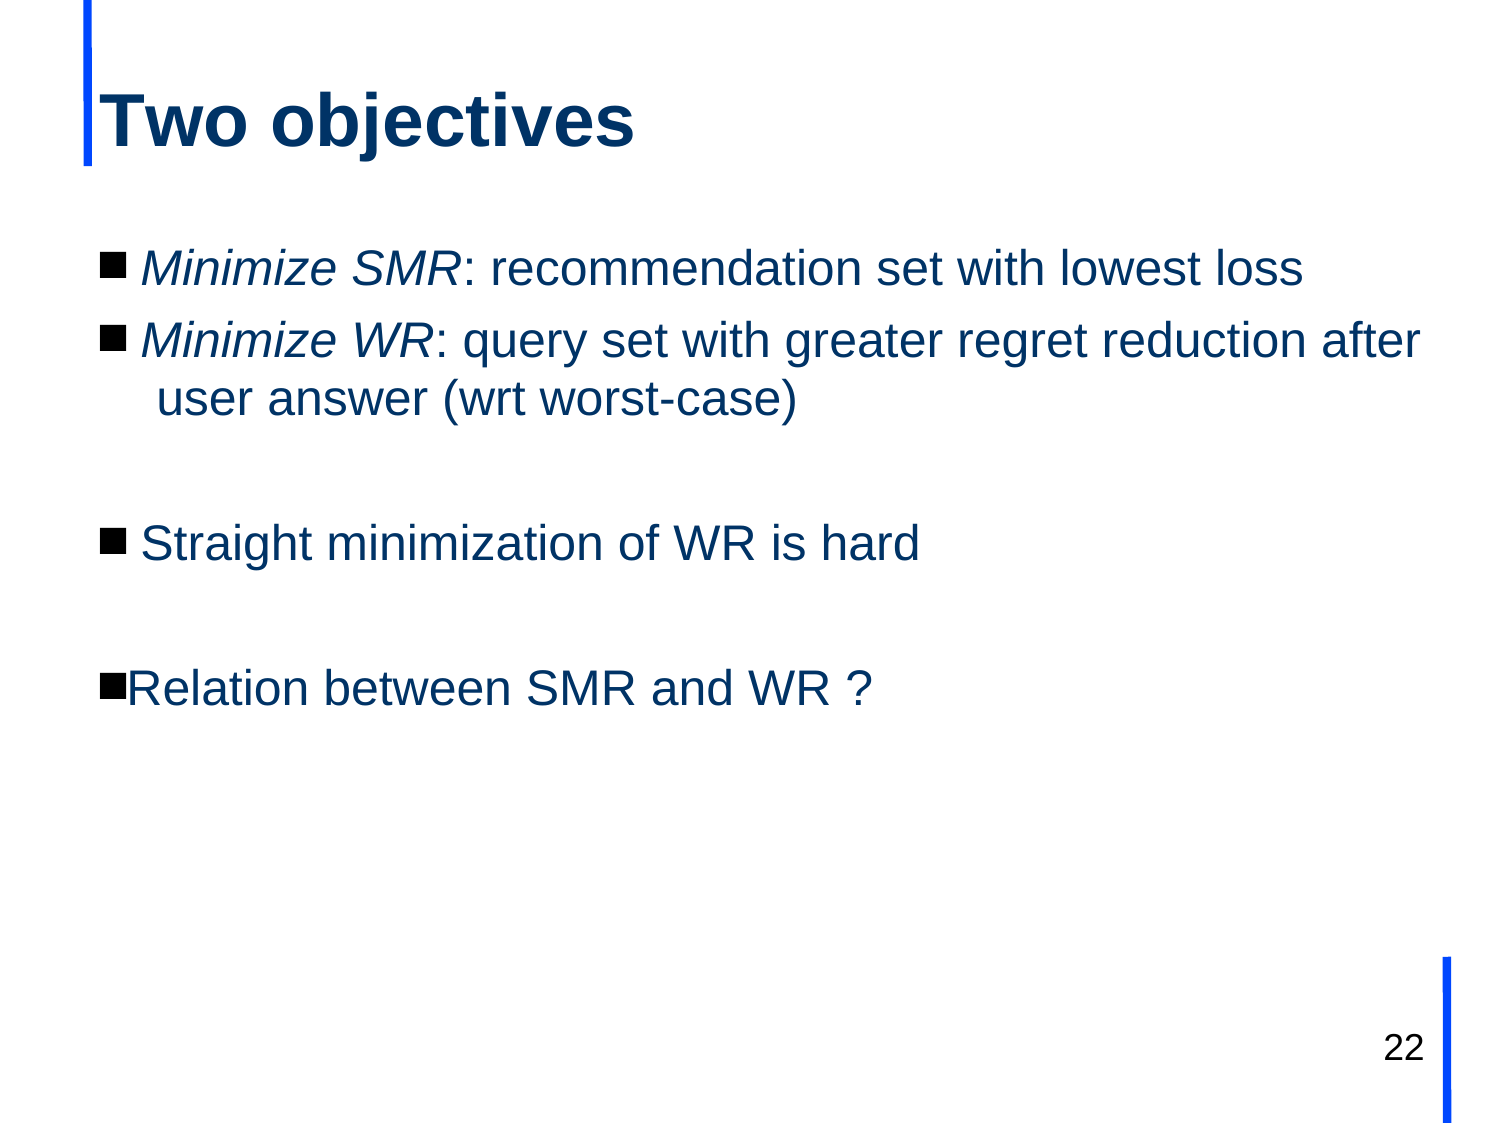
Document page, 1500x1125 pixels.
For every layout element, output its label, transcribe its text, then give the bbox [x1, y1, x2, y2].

title Two objectives [99, 32, 1438, 205]
list Minimize SMR: recommendation set with lowest loss Minimize WR: query set with greater regret reduction after user answer (wrt worst-case) Straight minimization of WR is hard Relation between SMR and WR ? [99, 237, 1438, 966]
